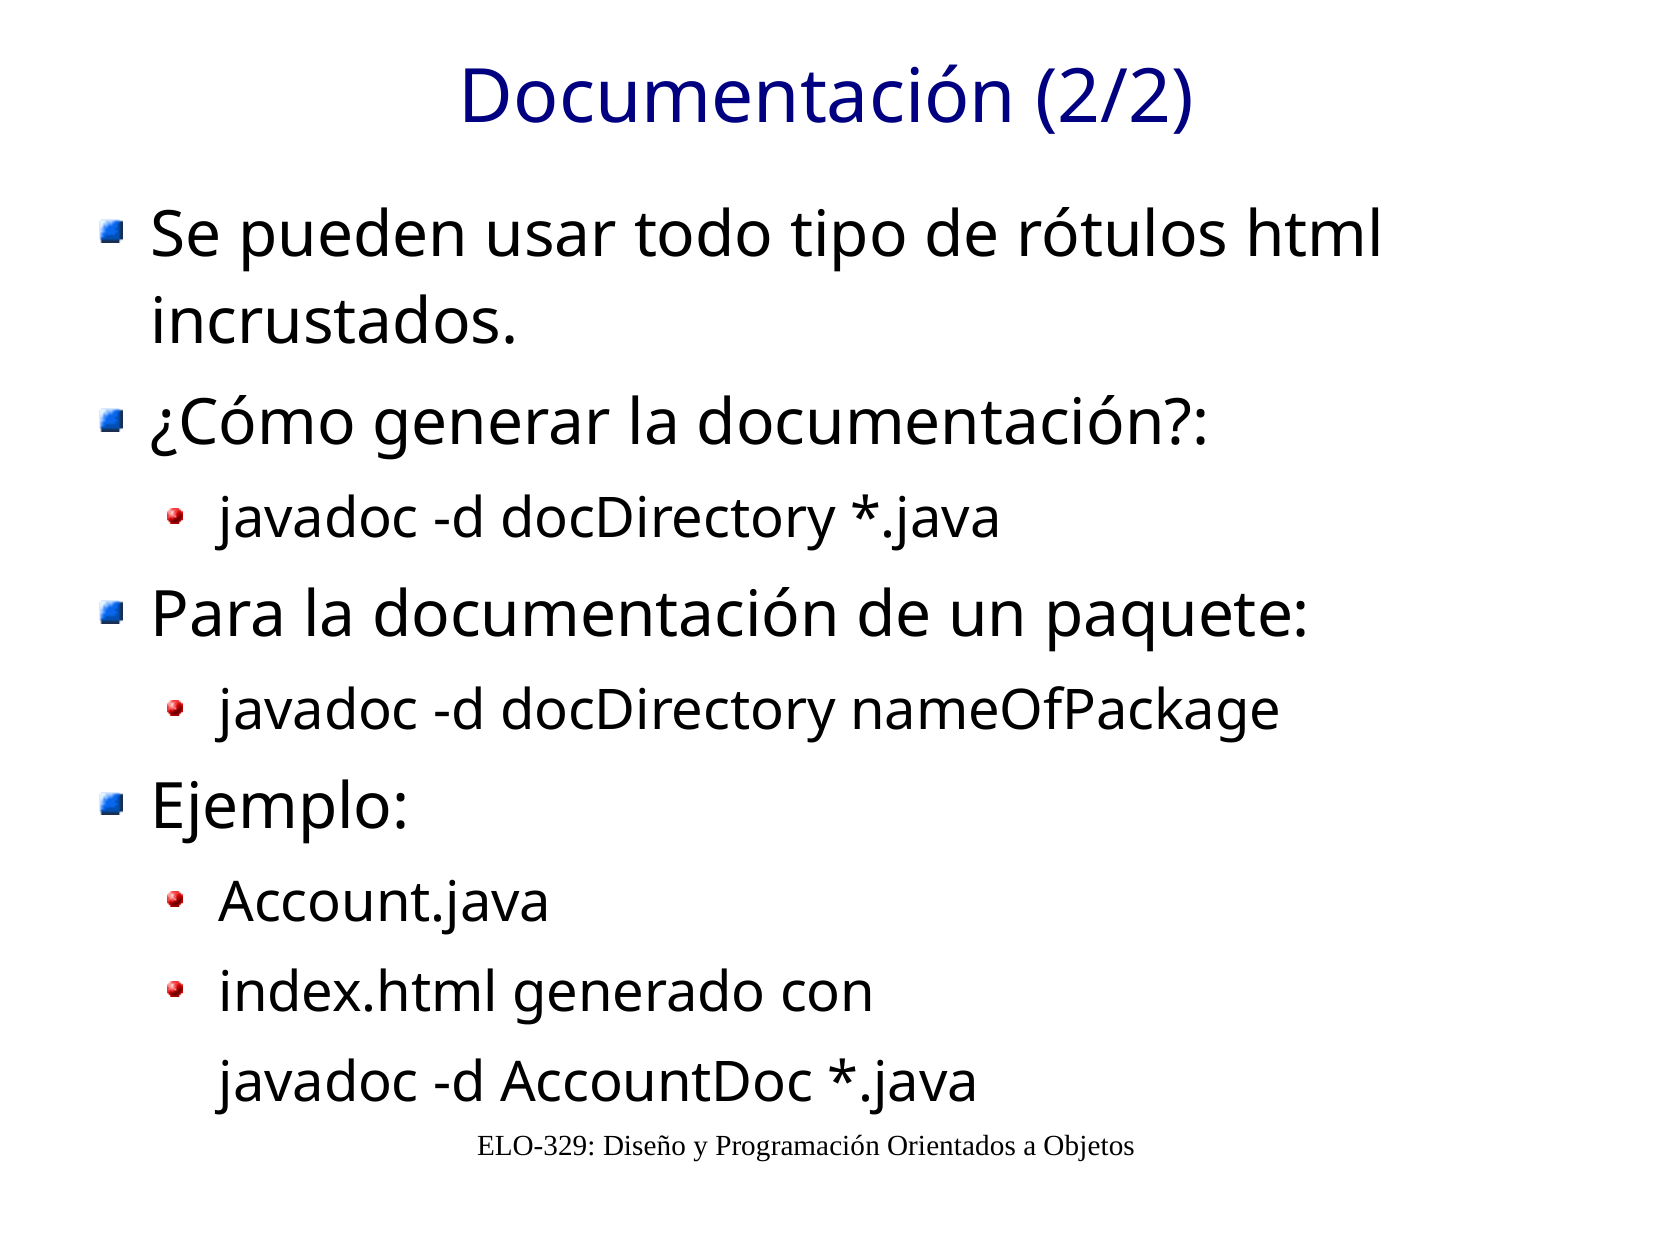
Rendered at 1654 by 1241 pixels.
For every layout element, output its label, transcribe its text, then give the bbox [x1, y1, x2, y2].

list Se pueden usar todo tipo de rótulos html incrustados. ¿Cómo generar la documentación?: javadoc -d docDirectory *.java Para la documentación de un paquete: javadoc -d docDirectory nameOfPackage Ejemplo: Account.java index.html generado con javadoc -d AccountDoc *.java [82, 187, 1613, 1126]
title Documentación (2/2) [82, 43, 1571, 145]
